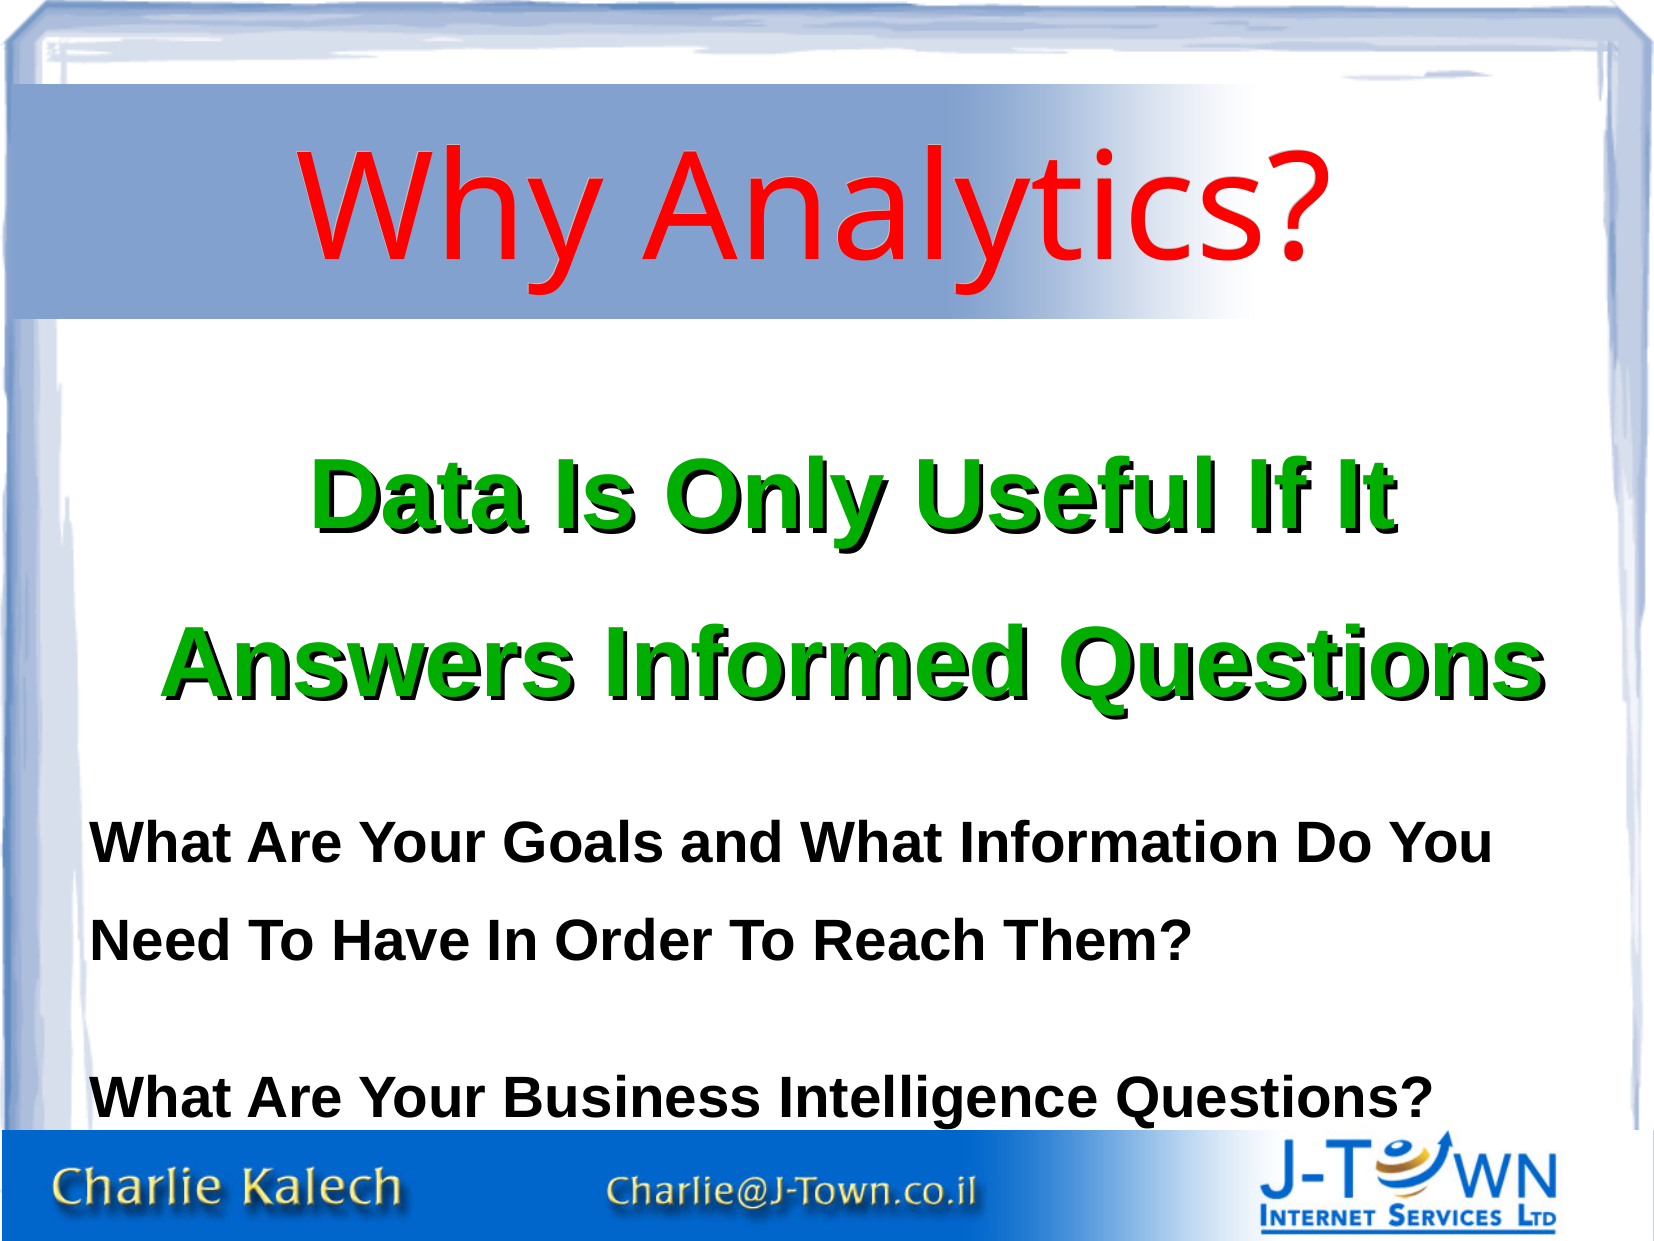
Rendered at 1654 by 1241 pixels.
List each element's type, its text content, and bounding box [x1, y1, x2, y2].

text_box Data Is Only Useful If It Answers Informed Questions What Are Your Goals and What Information Do You Need To Have In Order To Reach Them? What Are Your Business Intelligence Questions? [75, 375, 1630, 1130]
picture [0, 0, 1654, 1241]
